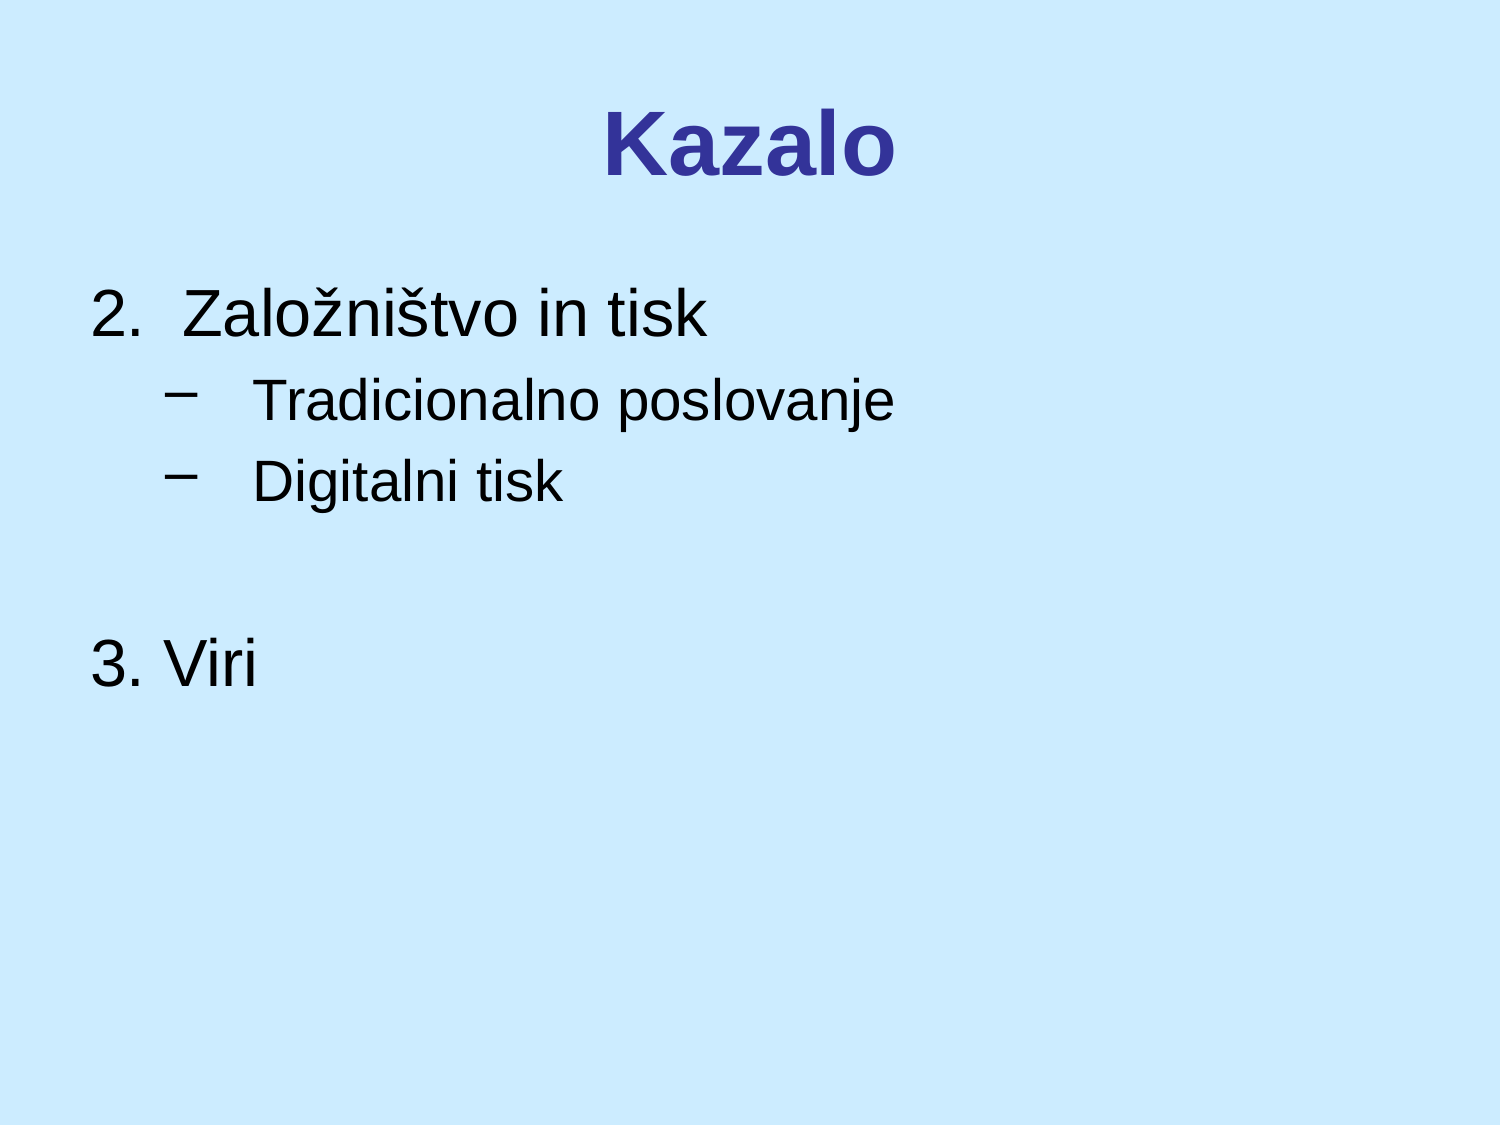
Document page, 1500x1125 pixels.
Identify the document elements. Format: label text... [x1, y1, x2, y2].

list 2. Založništvo in tisk Tradicionalno poslovanje Digitalni tisk 3. Viri [75, 262, 1425, 1005]
title Kazalo [75, 45, 1425, 233]
